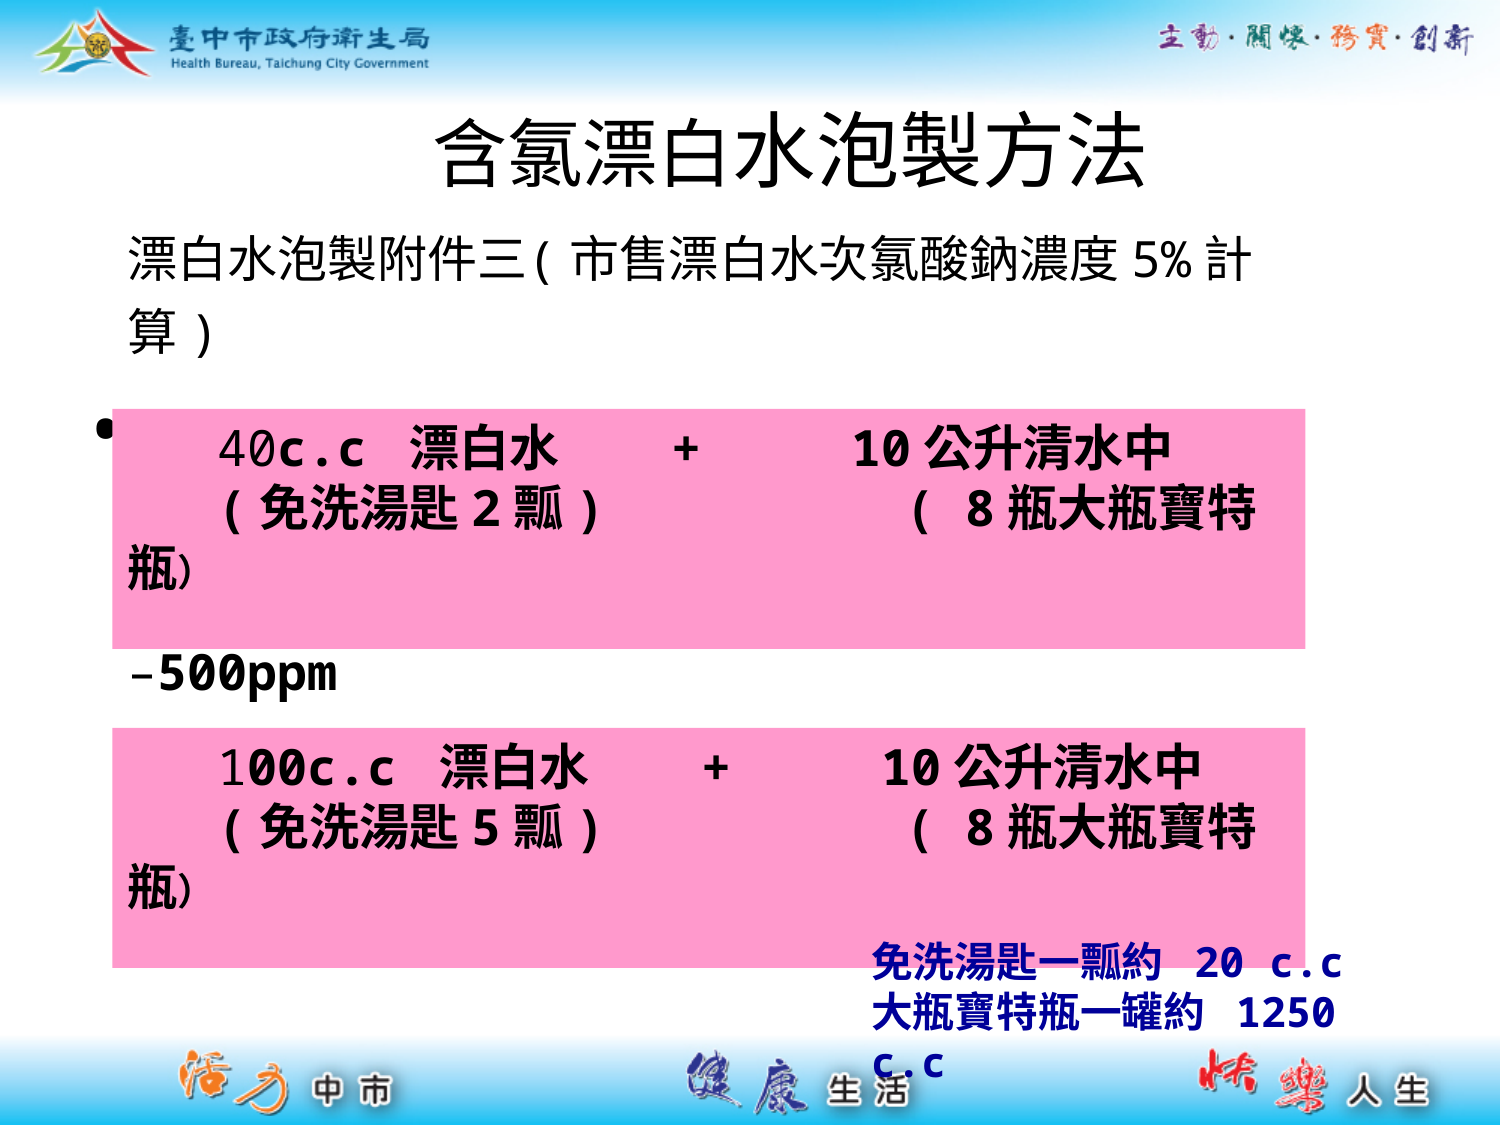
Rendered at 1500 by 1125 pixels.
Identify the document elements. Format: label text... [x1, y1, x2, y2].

title 含氯漂白水泡製方法 [64, 90, 1415, 221]
text_box –500ppm [112, 633, 916, 708]
text_box 100c.c 漂白水 + 10公升清水中 (免洗湯匙5瓢) ( 8瓶大瓶寶特瓶） [112, 727, 1306, 908]
text_box 免洗湯匙一瓢約 20 c.c 大瓶寶特瓶一罐約 1250 c.c [856, 929, 1417, 1094]
text_box 漂白水泡製附件三(市售漂白水次氯酸鈉濃度5%計算) -200ppm [112, 220, 1294, 408]
text_box 40c.c 漂白水 + 10公升清水中 (免洗湯匙2瓢) ( 8瓶大瓶寶特瓶） [112, 408, 1306, 589]
list [75, 262, 1426, 1005]
